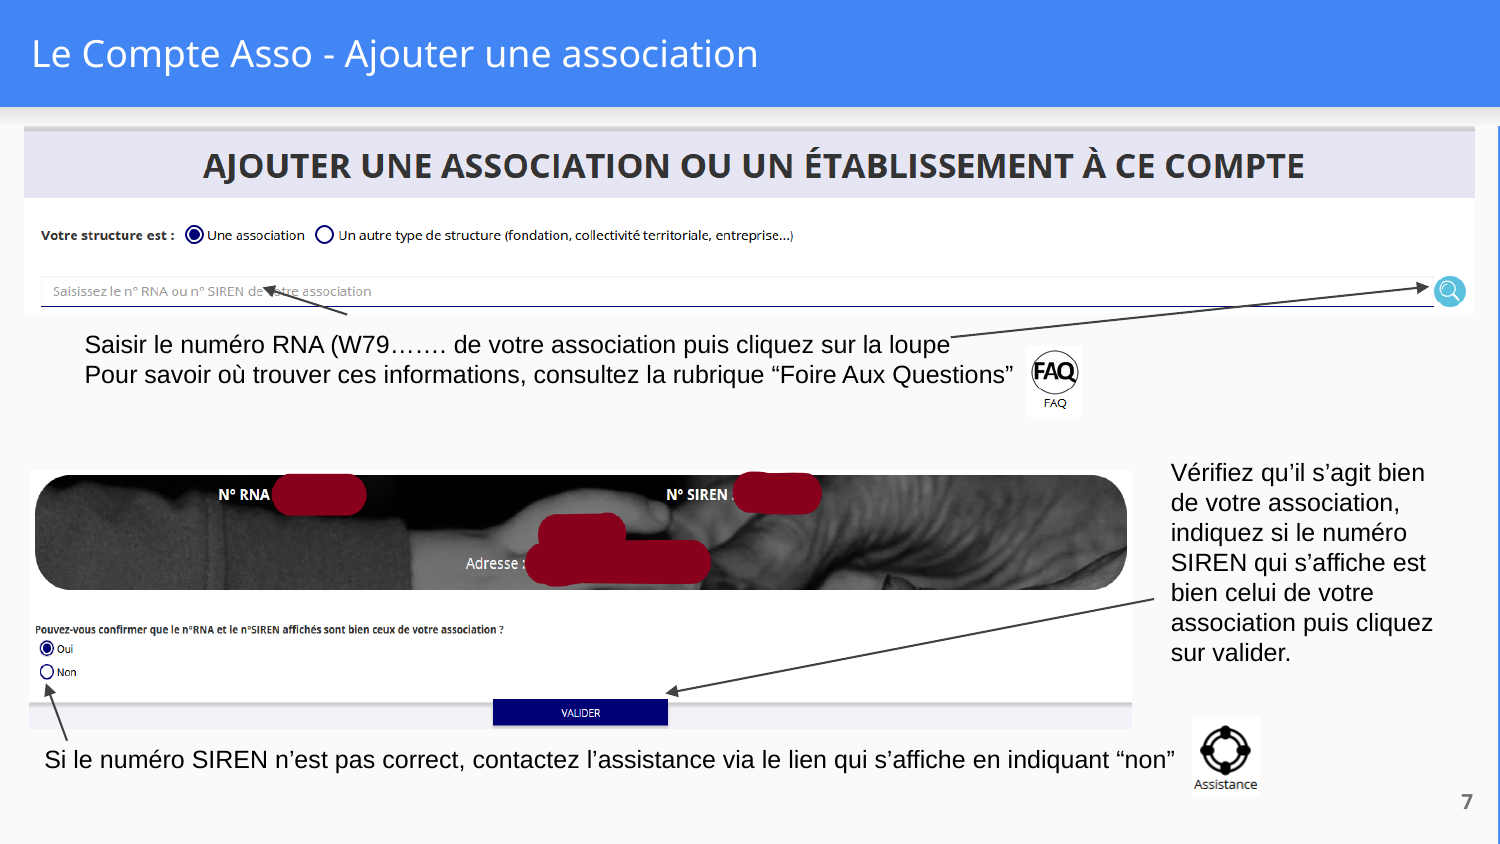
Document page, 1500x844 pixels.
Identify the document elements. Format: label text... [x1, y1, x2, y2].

slide_number <numéro> [1398, 770, 1489, 835]
picture [24, 126, 1475, 313]
text_box Vérifiez qu’il s’agit bien de votre association, indiquez si le numéro SIREN qui s’affiche est bien celui de votre association puis cliquez sur valider. [1155, 441, 1475, 647]
text_box Si le numéro SIREN n’est pas correct, contactez l’assistance via le lien qui s’affiche en indiquant “non” [29, 728, 1192, 797]
picture [1192, 717, 1260, 797]
picture [1027, 346, 1082, 417]
title Le Compte Asso - Ajouter une association [16, 2, 1464, 102]
picture [29, 470, 1132, 728]
text_box Saisir le numéro RNA (W79……. de votre association puis cliquez sur la loupe Pour savoir où trouver ces informations, consultez la rubrique “Foire Aux Questions” [69, 313, 1413, 413]
